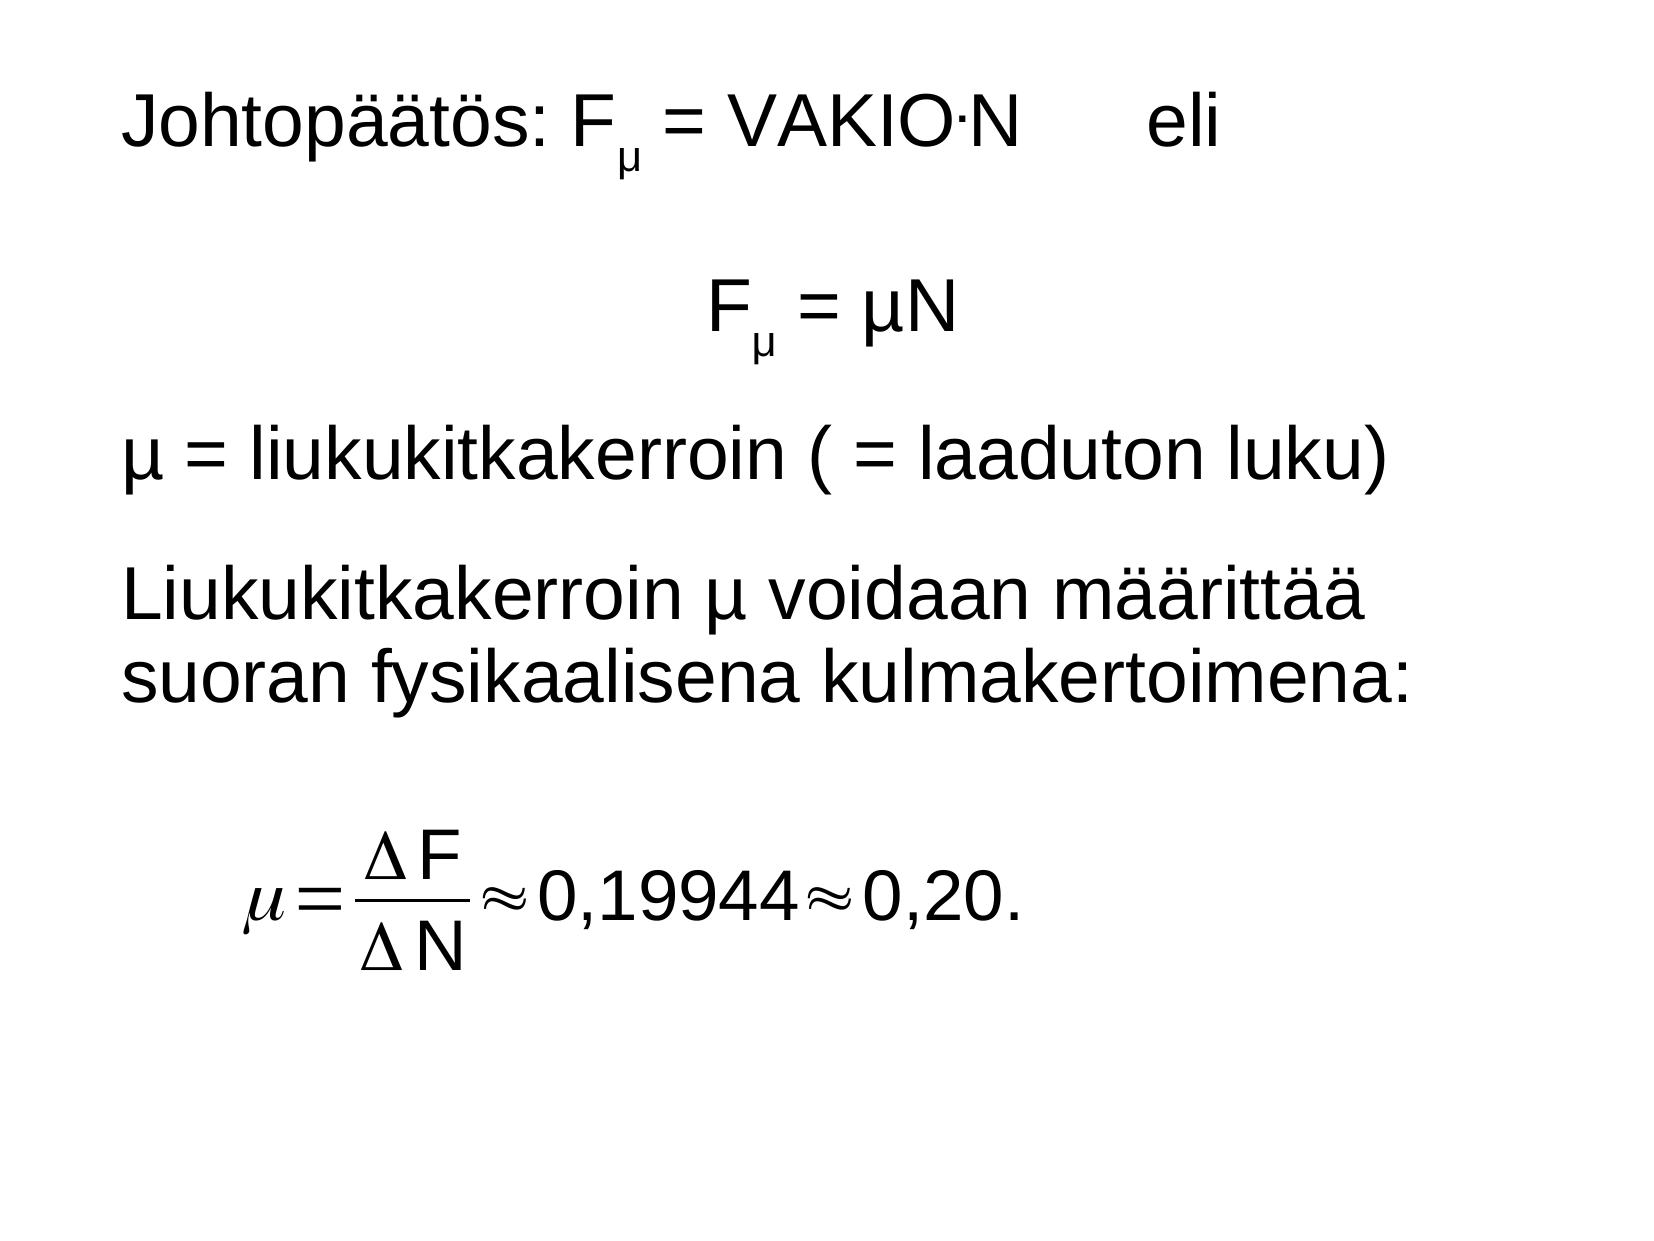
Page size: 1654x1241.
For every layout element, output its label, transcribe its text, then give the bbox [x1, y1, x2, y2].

text_box Johtopäätös: Fμ = VAKIO.N eli Fμ = µN µ = liukukitkakerroin ( = laaduton luku) Liukukitkakerroin µ voidaan määrittää suoran fysikaalisena kulmakertoimena: [106, 59, 1560, 810]
chart [233, 814, 1030, 986]
